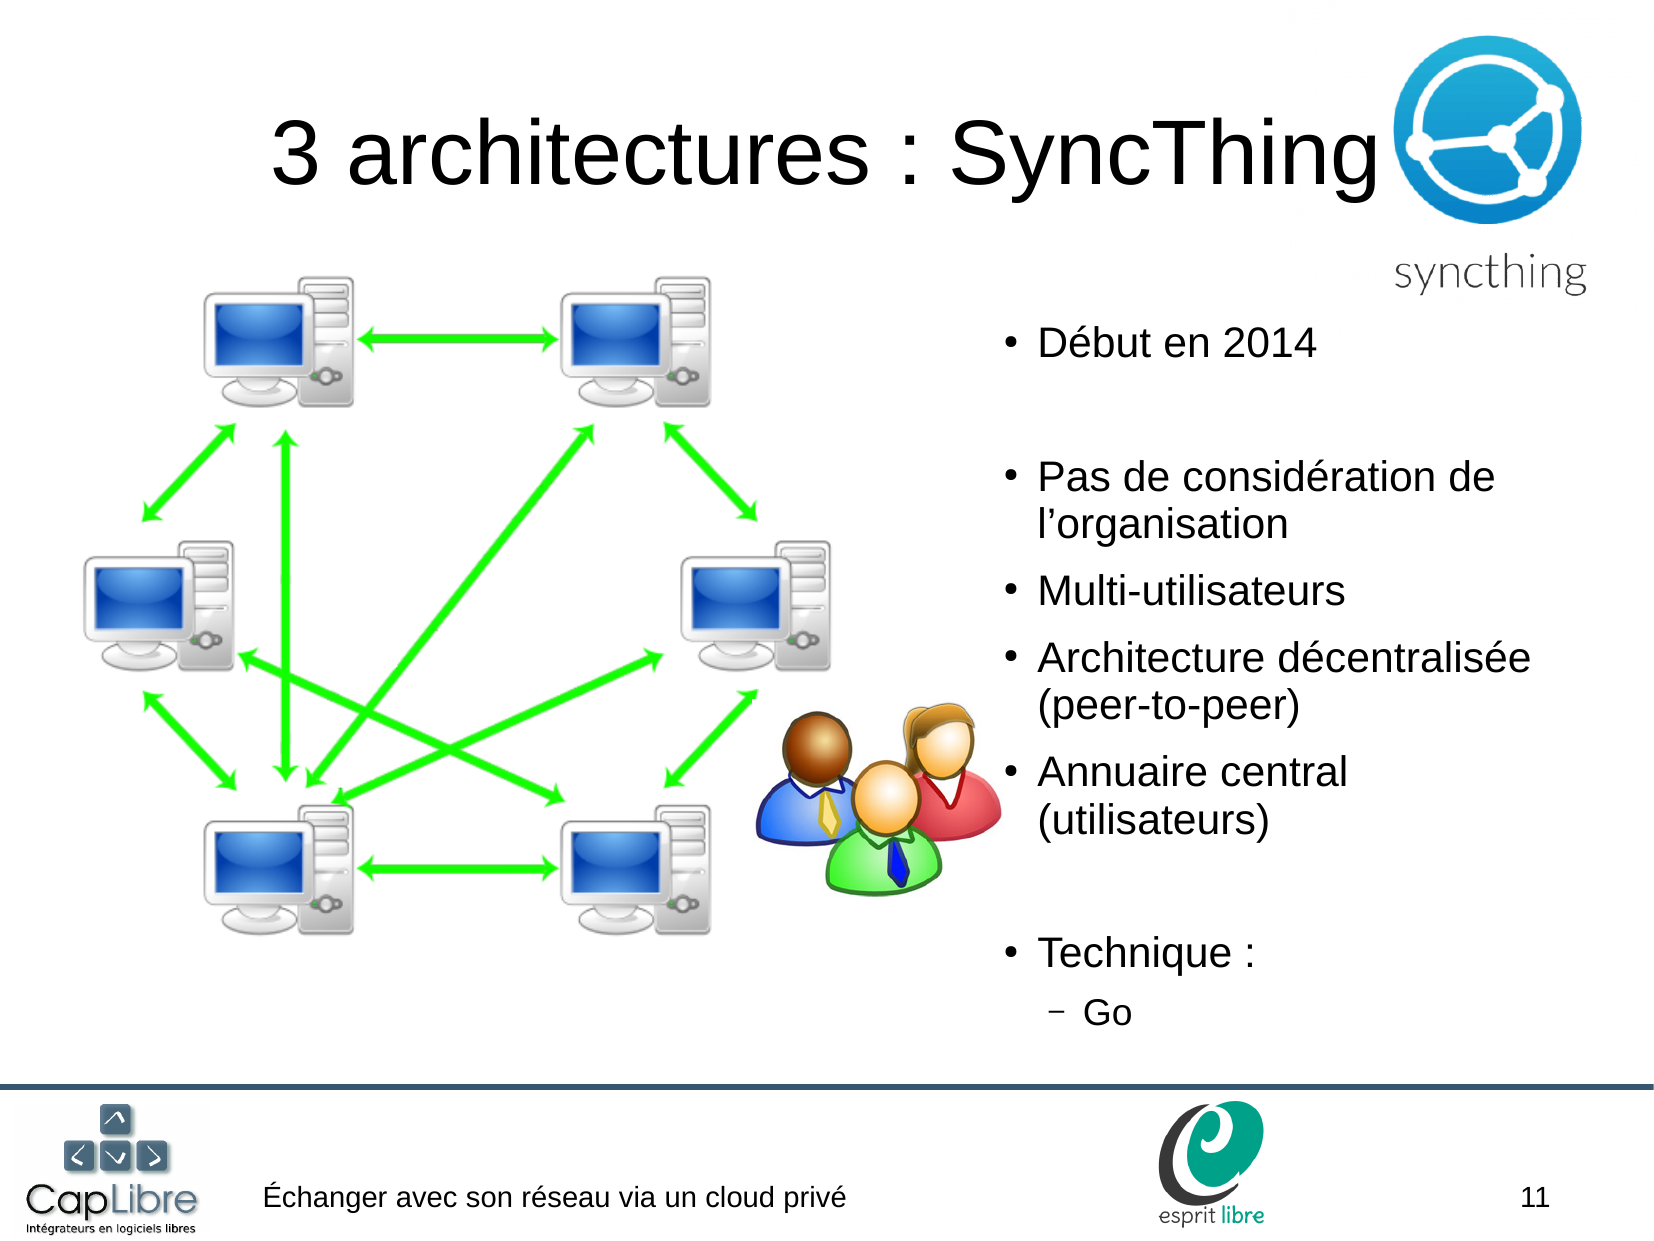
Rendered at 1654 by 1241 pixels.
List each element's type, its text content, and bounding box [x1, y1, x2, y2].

title 3 architectures : SyncThing [0, 49, 1251, 257]
list Début en 2014 Pas de considération de l’organisation Multi-utilisateurs Architecture décentralisée (peer-to-peer) Annuaire central (utilisateurs) Technique : Go [992, 318, 1571, 1040]
picture [1251, 0, 1654, 343]
picture [35, 195, 1004, 993]
picture [1145, 1098, 1276, 1229]
picture [11, 1098, 210, 1239]
